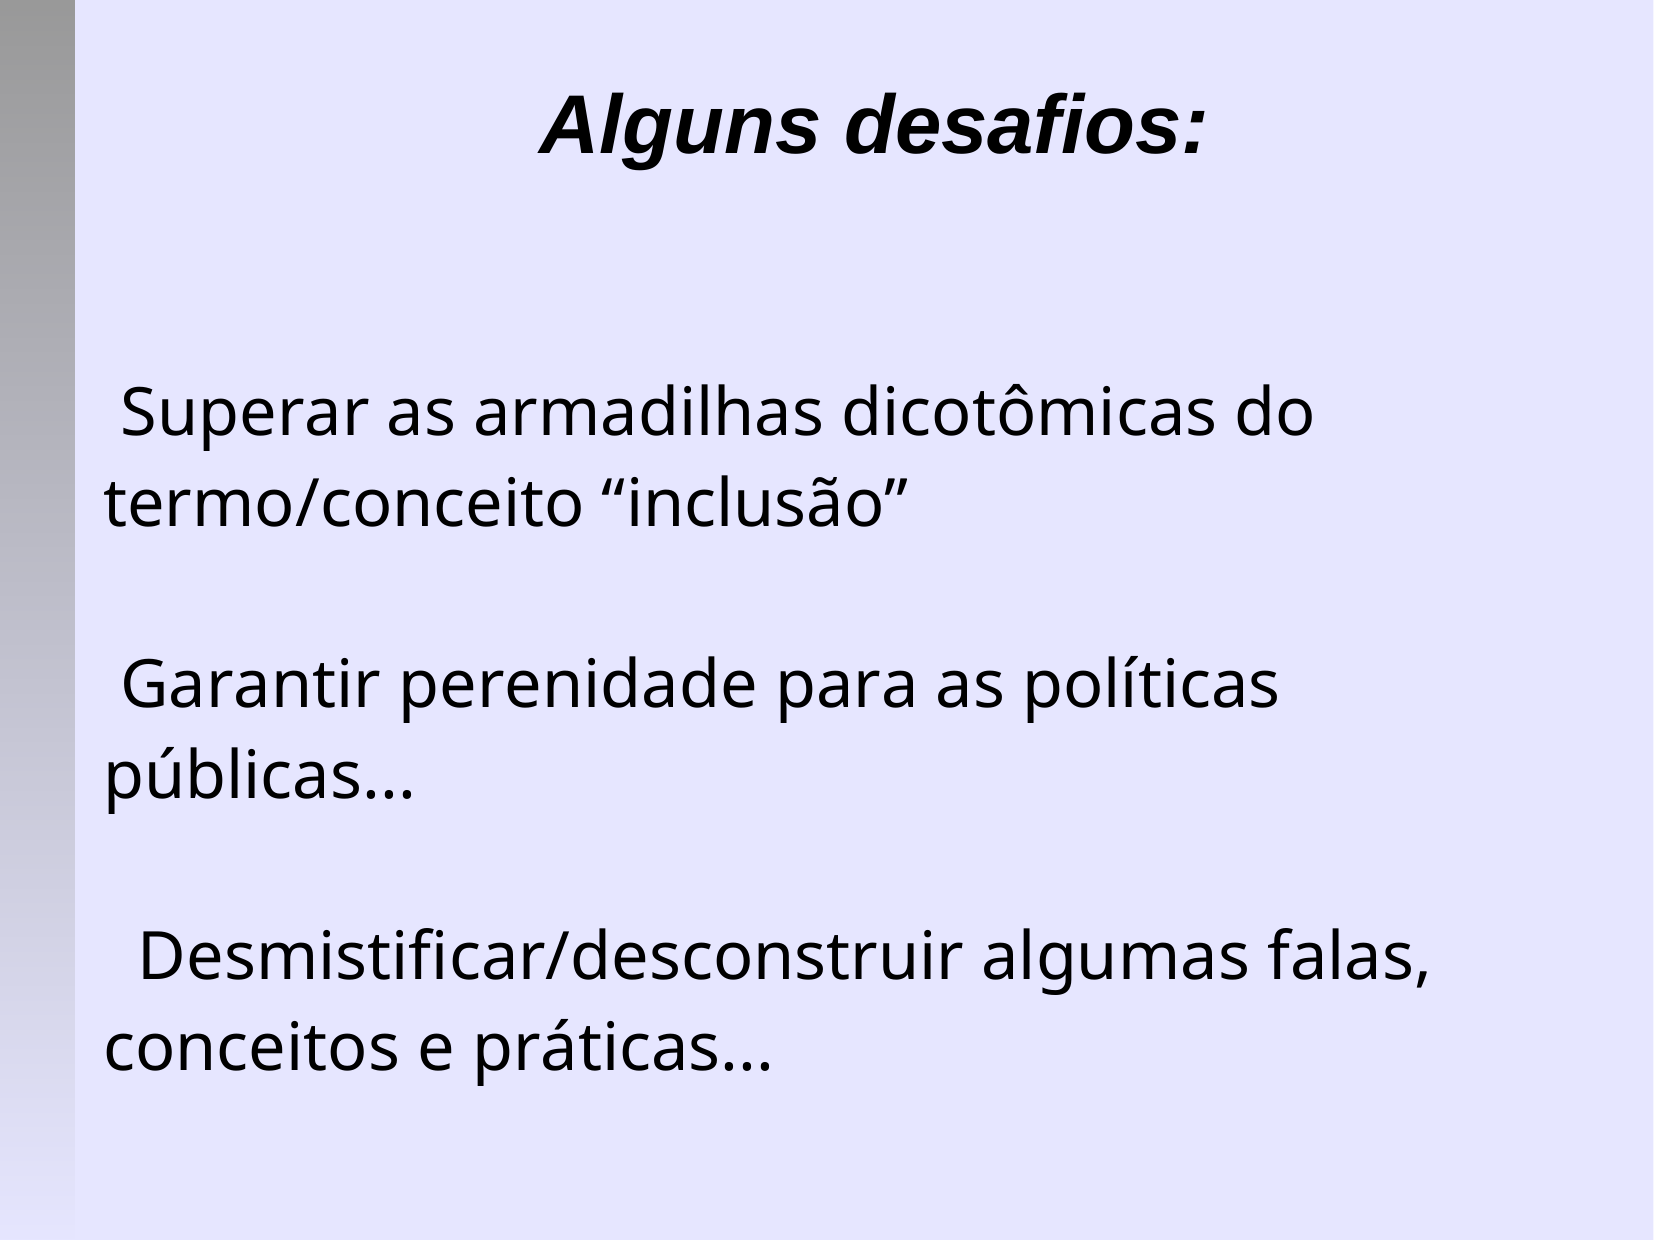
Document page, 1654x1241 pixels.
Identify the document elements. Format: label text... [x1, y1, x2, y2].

title Alguns desafios: [168, 21, 1582, 229]
text_box Superar as armadilhas dicotômicas do termo/conceito “inclusão” Garantir perenidade para as políticas públicas... Desmistificar/desconstruir algumas falas, conceitos e práticas... [88, 265, 1625, 1097]
